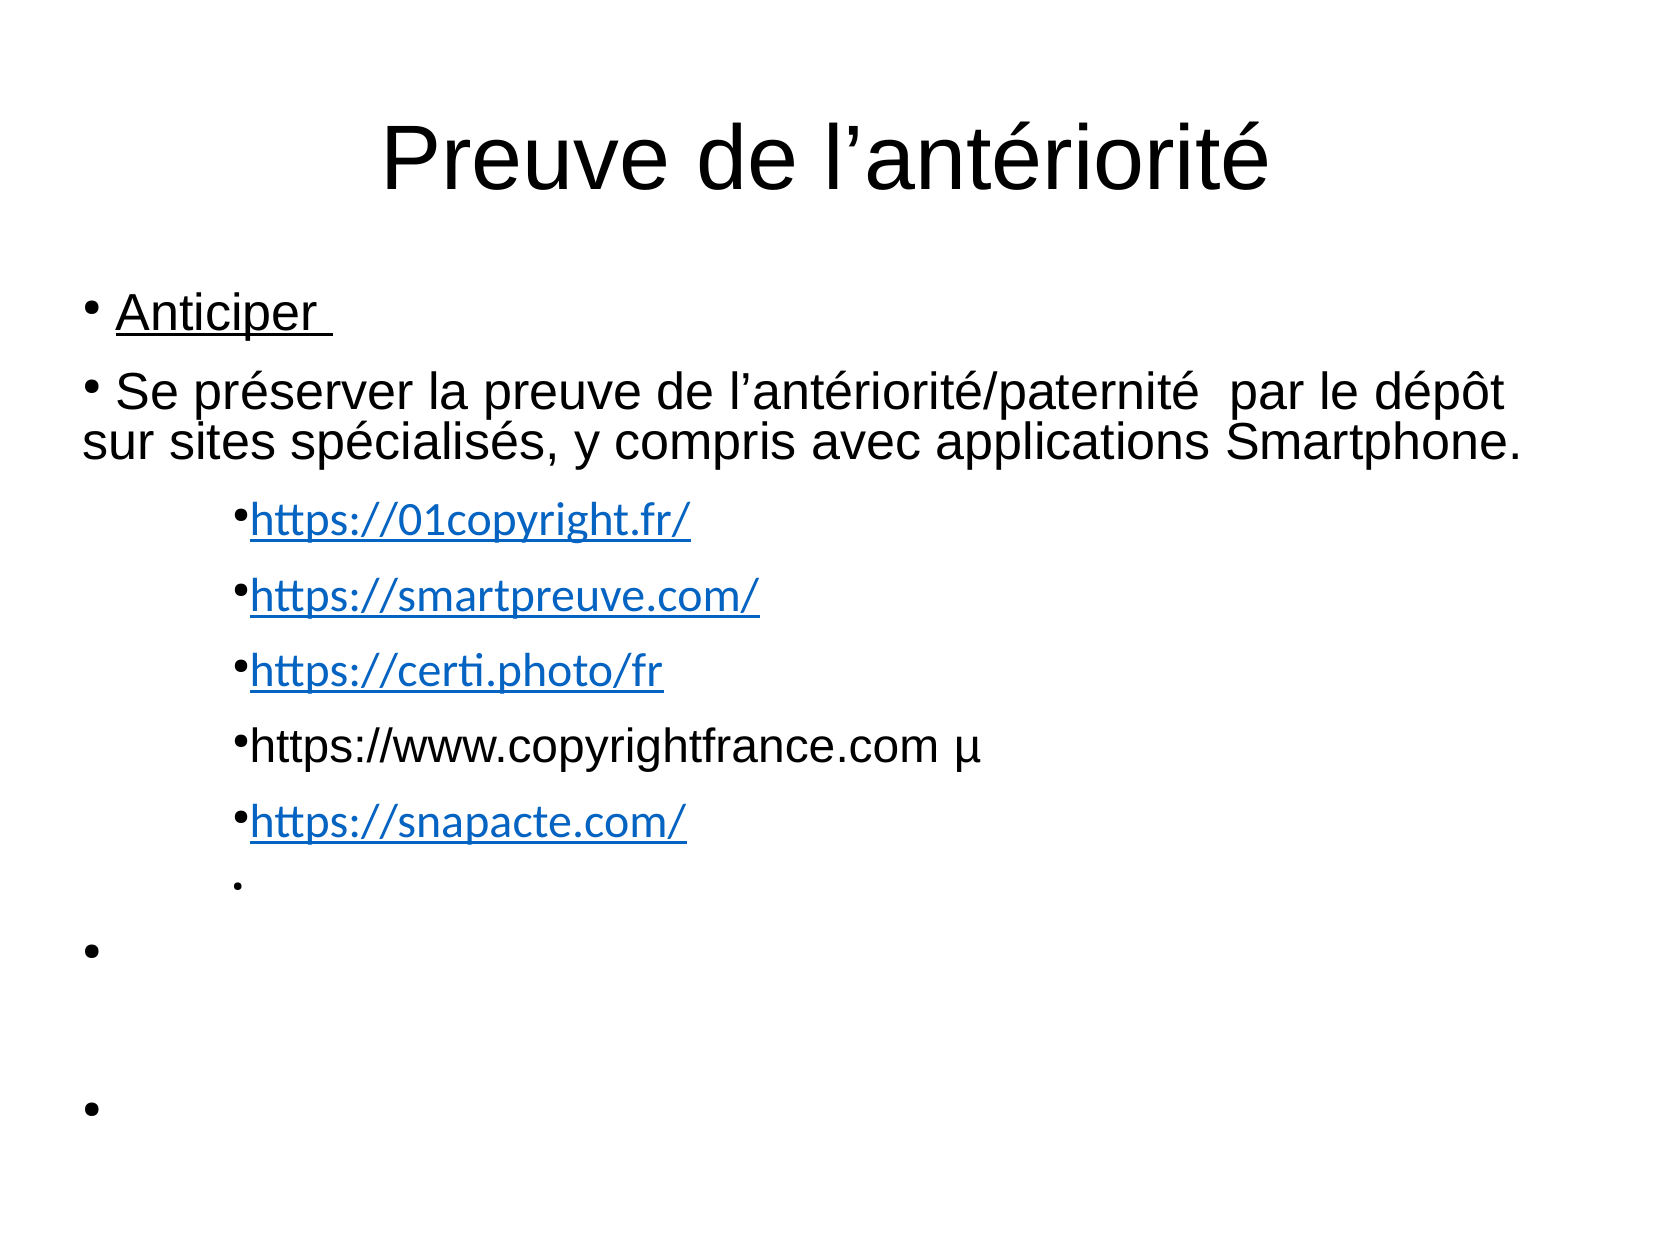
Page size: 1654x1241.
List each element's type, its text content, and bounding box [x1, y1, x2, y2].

list Anticiper Se préserver la preuve de l’antériorité/paternité par le dépôt sur sites spécialisés, y compris avec applications Smartphone. https://01copyright.fr/ https://smartpreuve.com/ https://certi.photo/fr https://www.copyrightfrance.com µ https://snapacte.com/ [82, 290, 1571, 1109]
title Preuve de l’antériorité [82, 49, 1571, 257]
